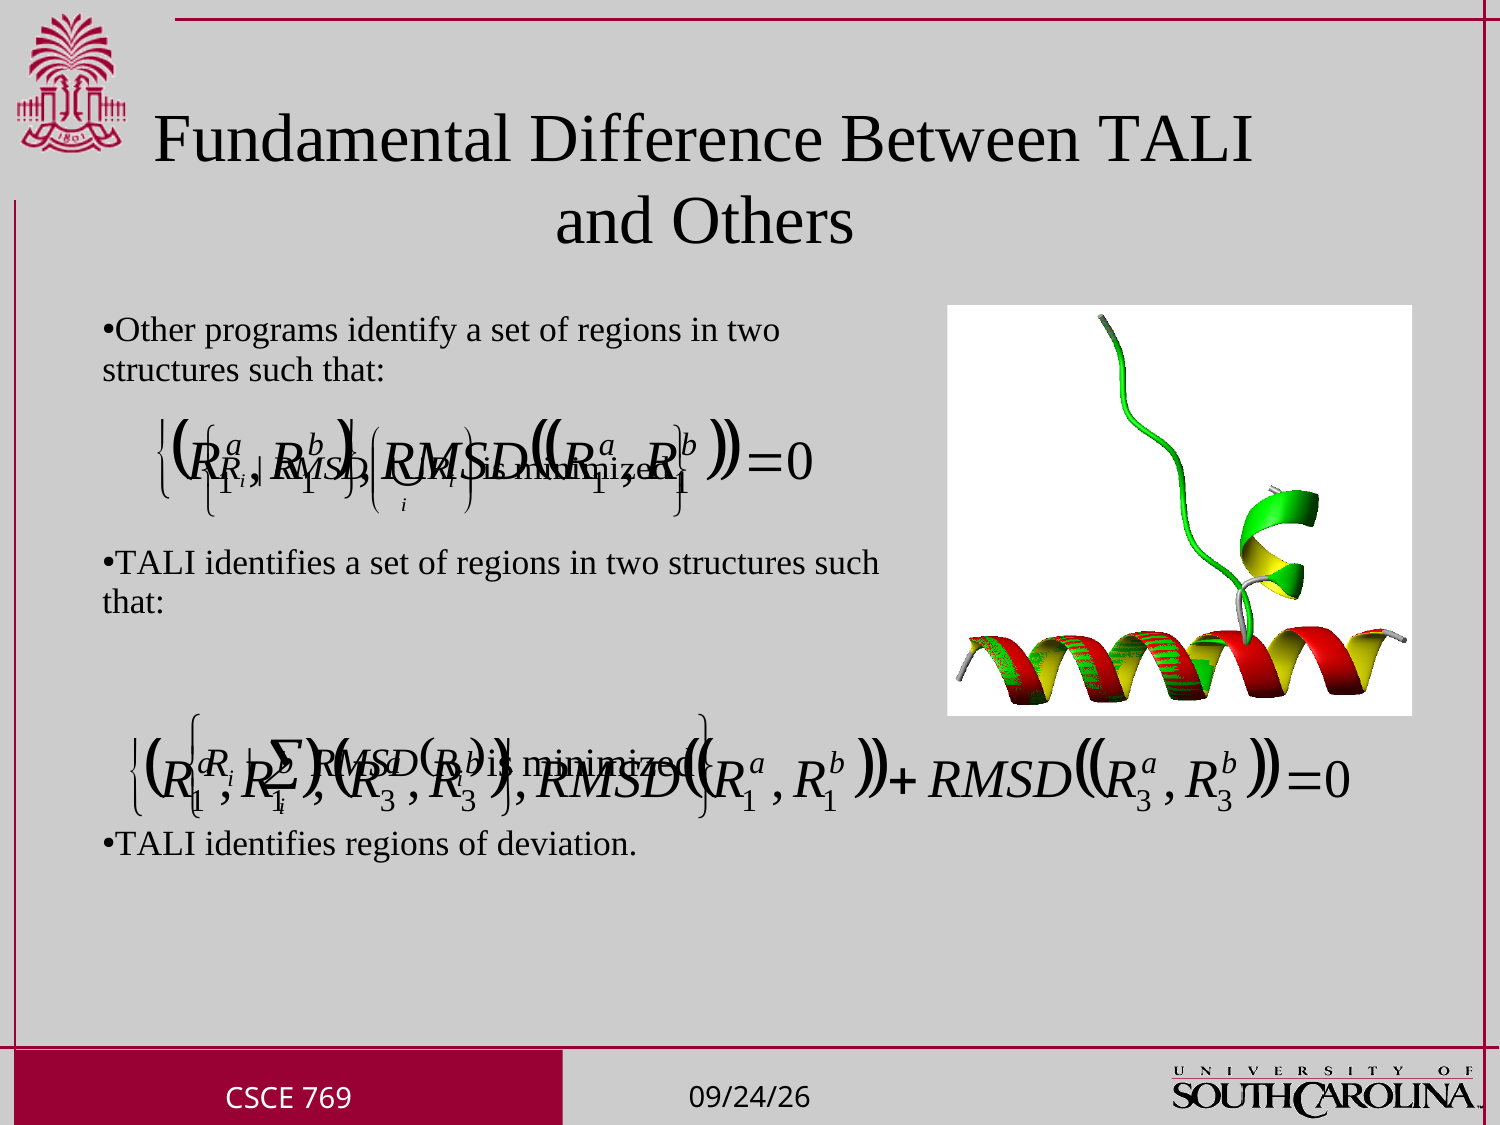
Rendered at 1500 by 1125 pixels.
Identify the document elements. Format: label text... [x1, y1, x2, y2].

picture [1162, 1049, 1483, 1125]
picture [12, 12, 131, 155]
title Fundamental Difference Between TALI and Others [87, 77, 1323, 266]
text_box Other programs identify a set of regions in two structures such that: TALI identifies a set of regions in two structures such that: TALI identifies regions of deviation. [87, 302, 930, 965]
picture [947, 305, 1413, 716]
chart [122, 705, 1360, 827]
chart [148, 418, 825, 523]
